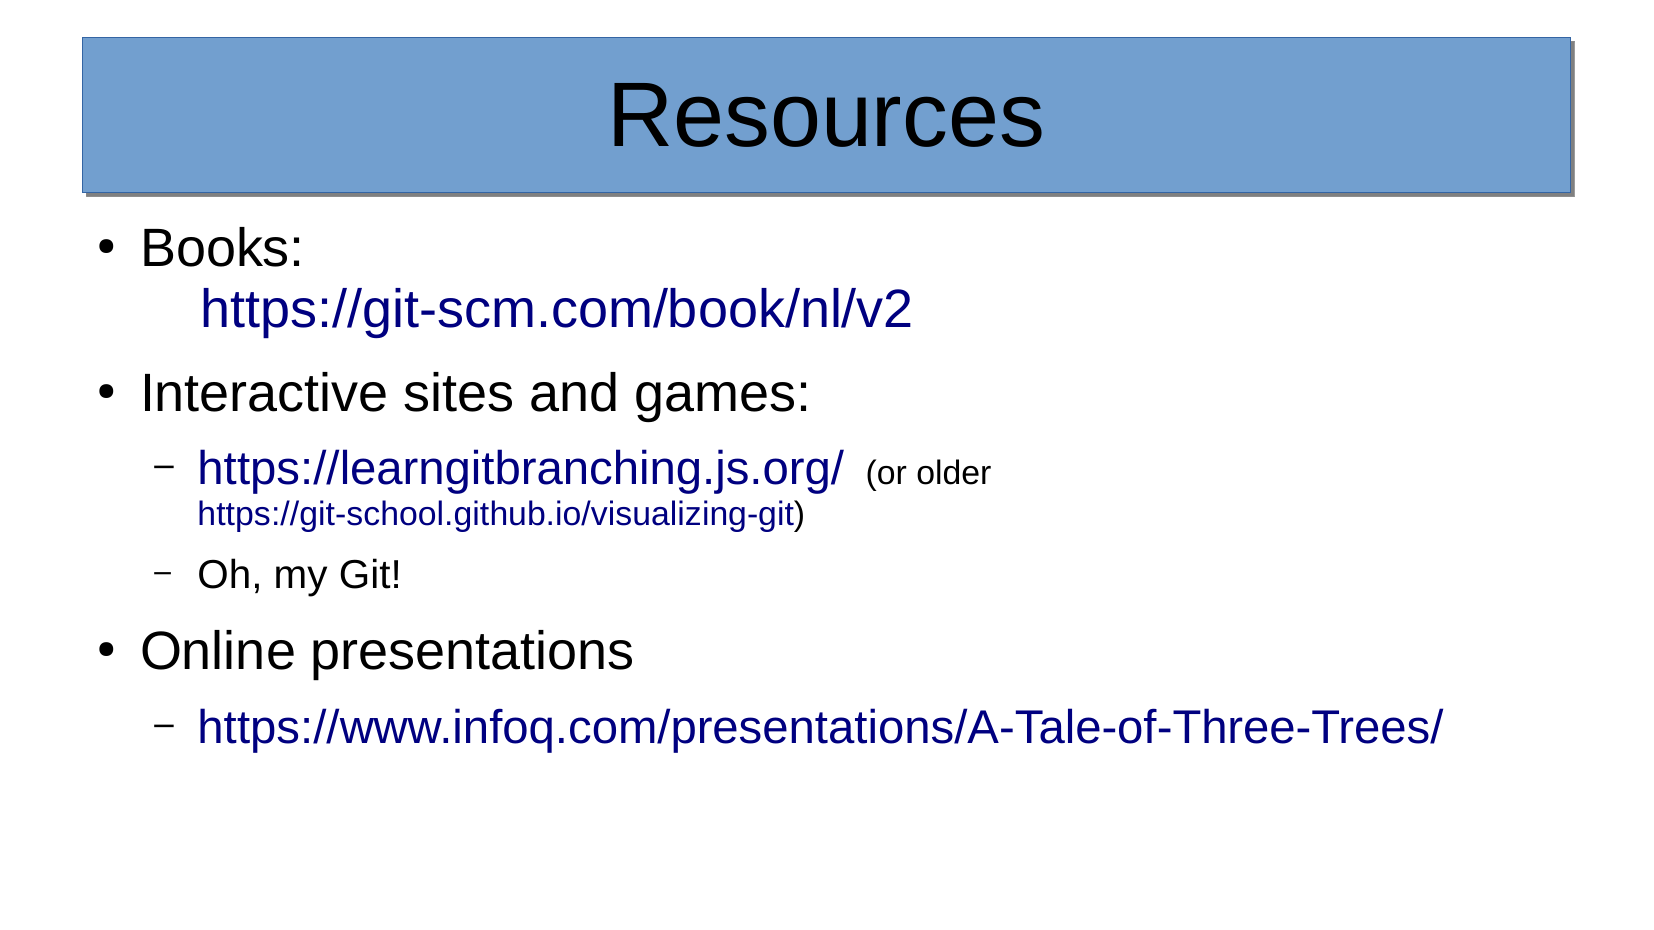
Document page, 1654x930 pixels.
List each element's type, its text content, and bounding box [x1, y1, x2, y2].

list Books: https://git-scm.com/book/nl/v2 Interactive sites and games: https://learngitbranching.js.org/ (or older https://git-school.github.io/visualizing-git) Oh, my Git! Online presentations https://www.infoq.com/presentations/A-Tale-of-Three-Trees/ [82, 217, 1571, 757]
title Resources [82, 37, 1571, 193]
